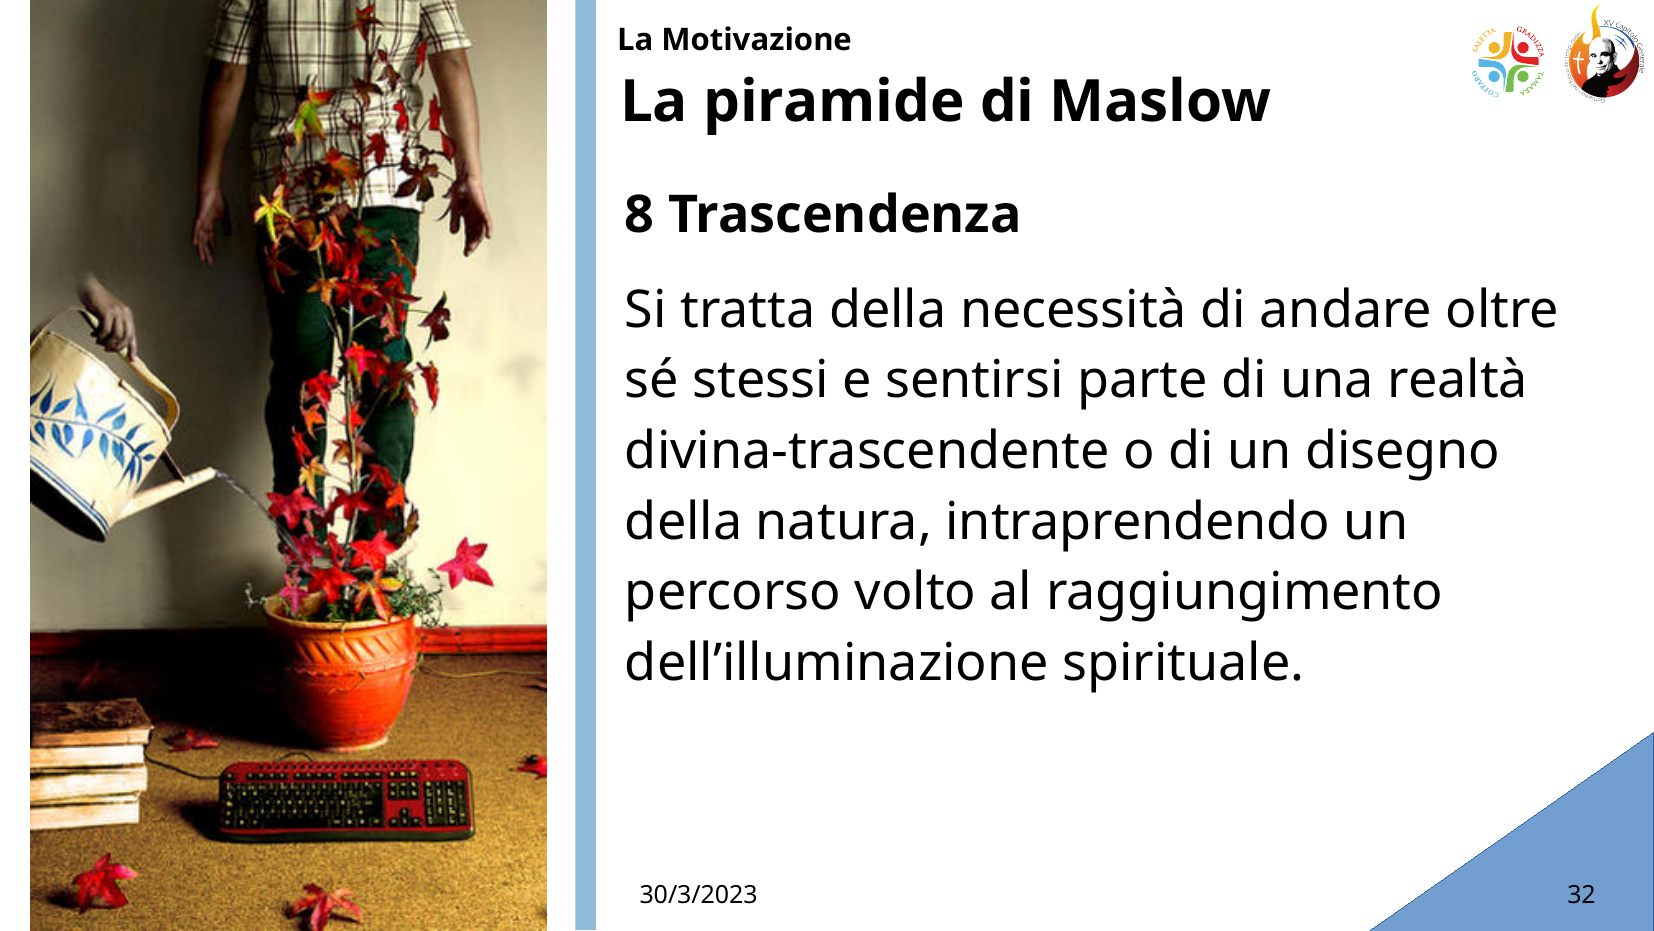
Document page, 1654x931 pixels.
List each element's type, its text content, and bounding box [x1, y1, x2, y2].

title La piramide di Maslow [620, 70, 1617, 142]
subtitle 8 Trascendenza Si tratta della necessità di andare oltre sé stessi e sentirsi parte di una realtà divina-trascendente o di un disegno della natura, intraprendendo un percorso volto al raggiungimento dell’illuminazione spirituale. [624, 177, 1602, 873]
picture [1563, 4, 1646, 103]
text_box La Motivazione [602, 9, 1335, 63]
picture [30, 0, 547, 931]
